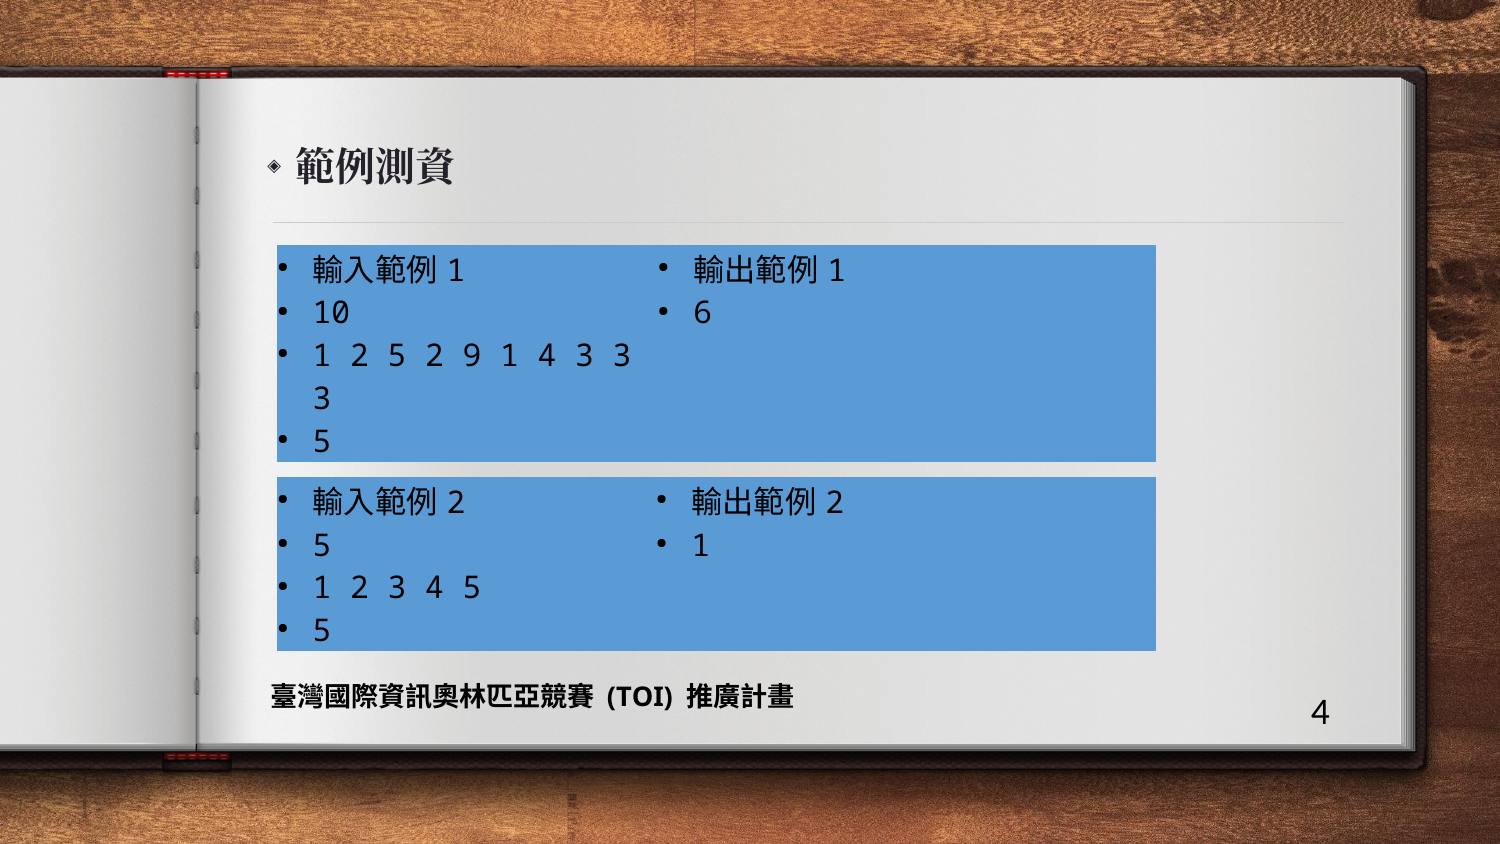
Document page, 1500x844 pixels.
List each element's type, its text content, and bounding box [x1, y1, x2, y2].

list 範例測資 [252, 126, 1296, 205]
table_header 輸出範例1 6 [658, 245, 1156, 462]
table_header 輸出範例2 1 [656, 477, 1156, 651]
table_header 輸入範例1 10 1 2 5 2 9 1 4 3 3 3 5 [277, 245, 658, 462]
text_box [1295, 672, 1386, 737]
table_header 輸入範例2 5 1 2 3 4 5 5 [277, 477, 656, 651]
